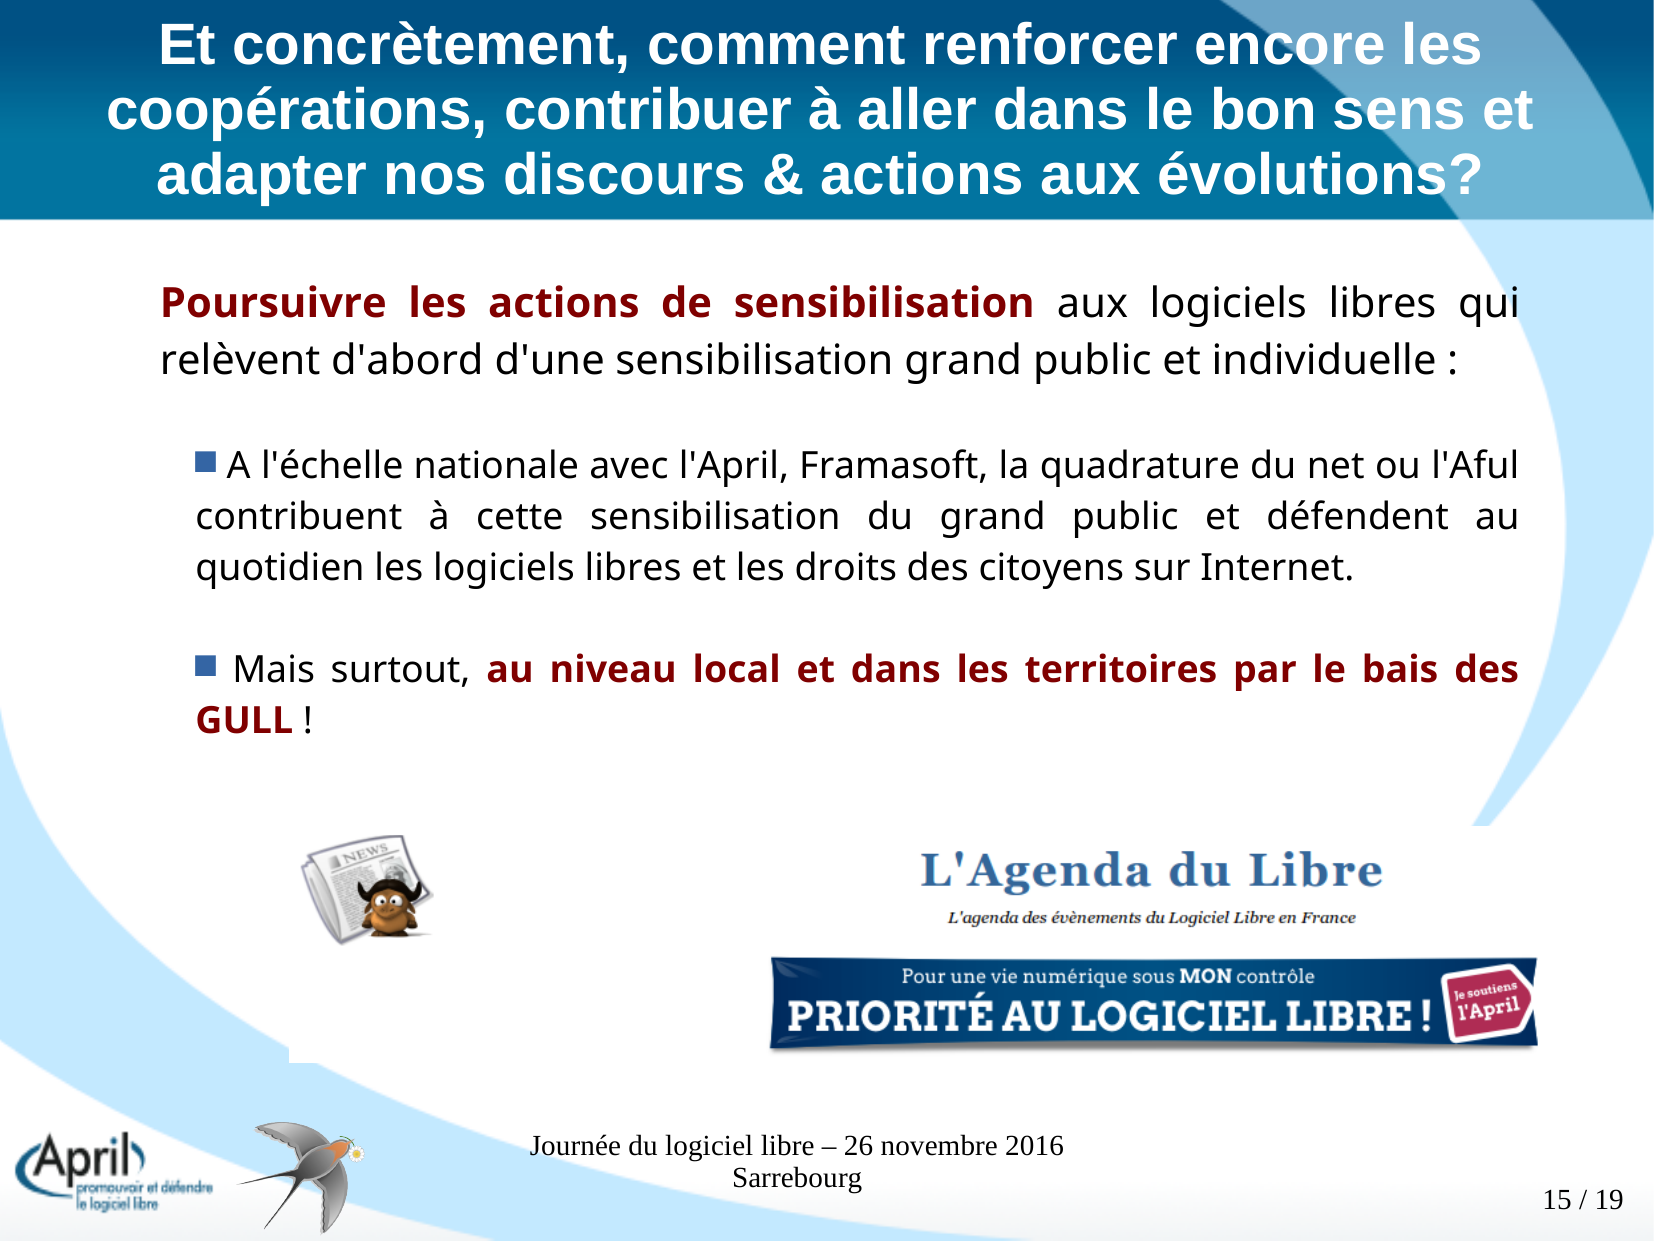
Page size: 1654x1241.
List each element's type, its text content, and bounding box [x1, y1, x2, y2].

title Et concrètement, comment renforcer encore les coopérations, contribuer à aller dans le bon sens et adapter nos discours & actions aux évolutions? [76, 5, 1566, 213]
picture [0, 0, 1654, 1241]
text_box Poursuivre les actions de sensibilisation aux logiciels libres qui relèvent d'abord d'une sensibilisation grand public et individuelle : A l'échelle nationale avec l'April, Framasoft, la quadrature du net ou l'Aful contribuent à cette sensibilisation du grand public et défendent au quotidien les logiciels libres et les droits des citoyens sur Internet. Mais surtout, au niveau local et dans les territoires par le bais des GULL ! [145, 265, 1536, 938]
